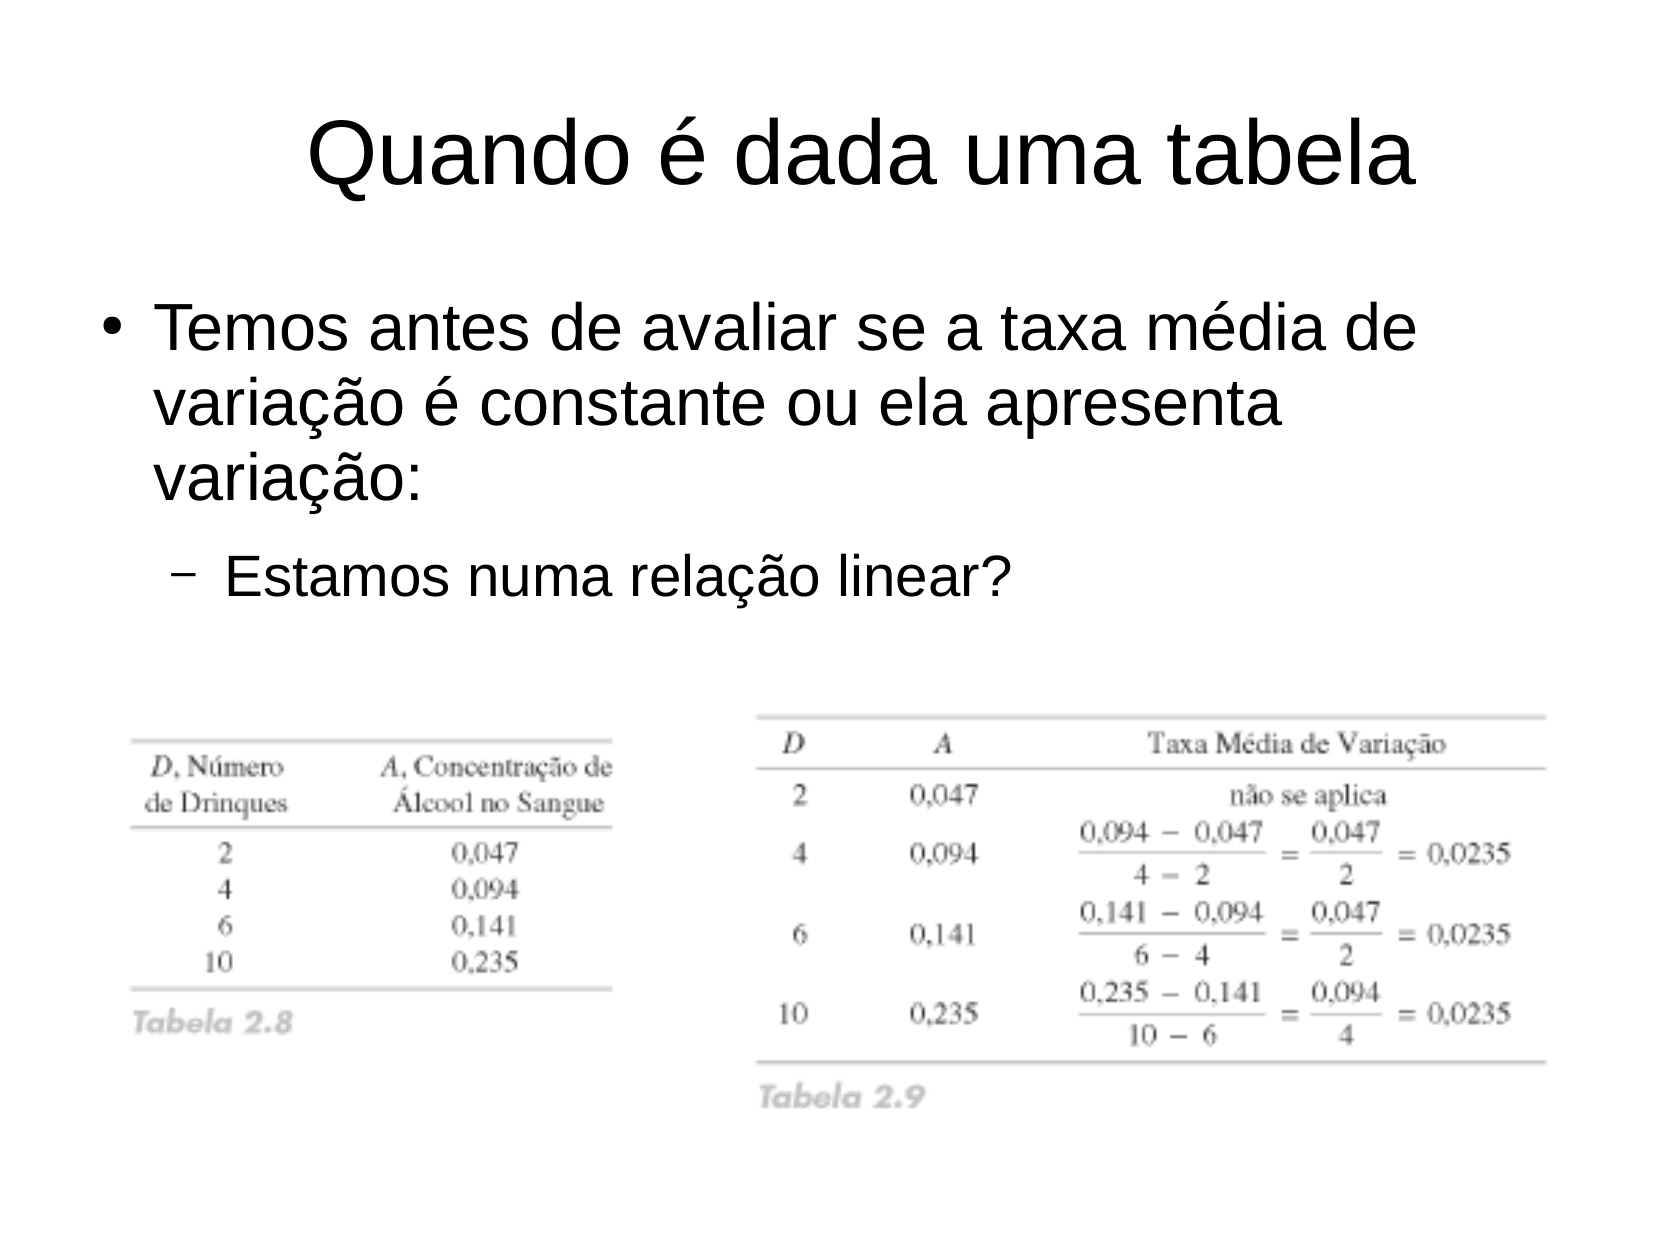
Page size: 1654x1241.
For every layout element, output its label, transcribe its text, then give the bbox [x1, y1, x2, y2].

list Temos antes de avaliar se a taxa média de variação é constante ou ela apresenta variação: Estamos numa relação linear? [82, 290, 1571, 1010]
picture [708, 676, 1584, 1134]
title Quando é dada uma tabela [82, 49, 1571, 257]
picture [78, 696, 662, 1063]
